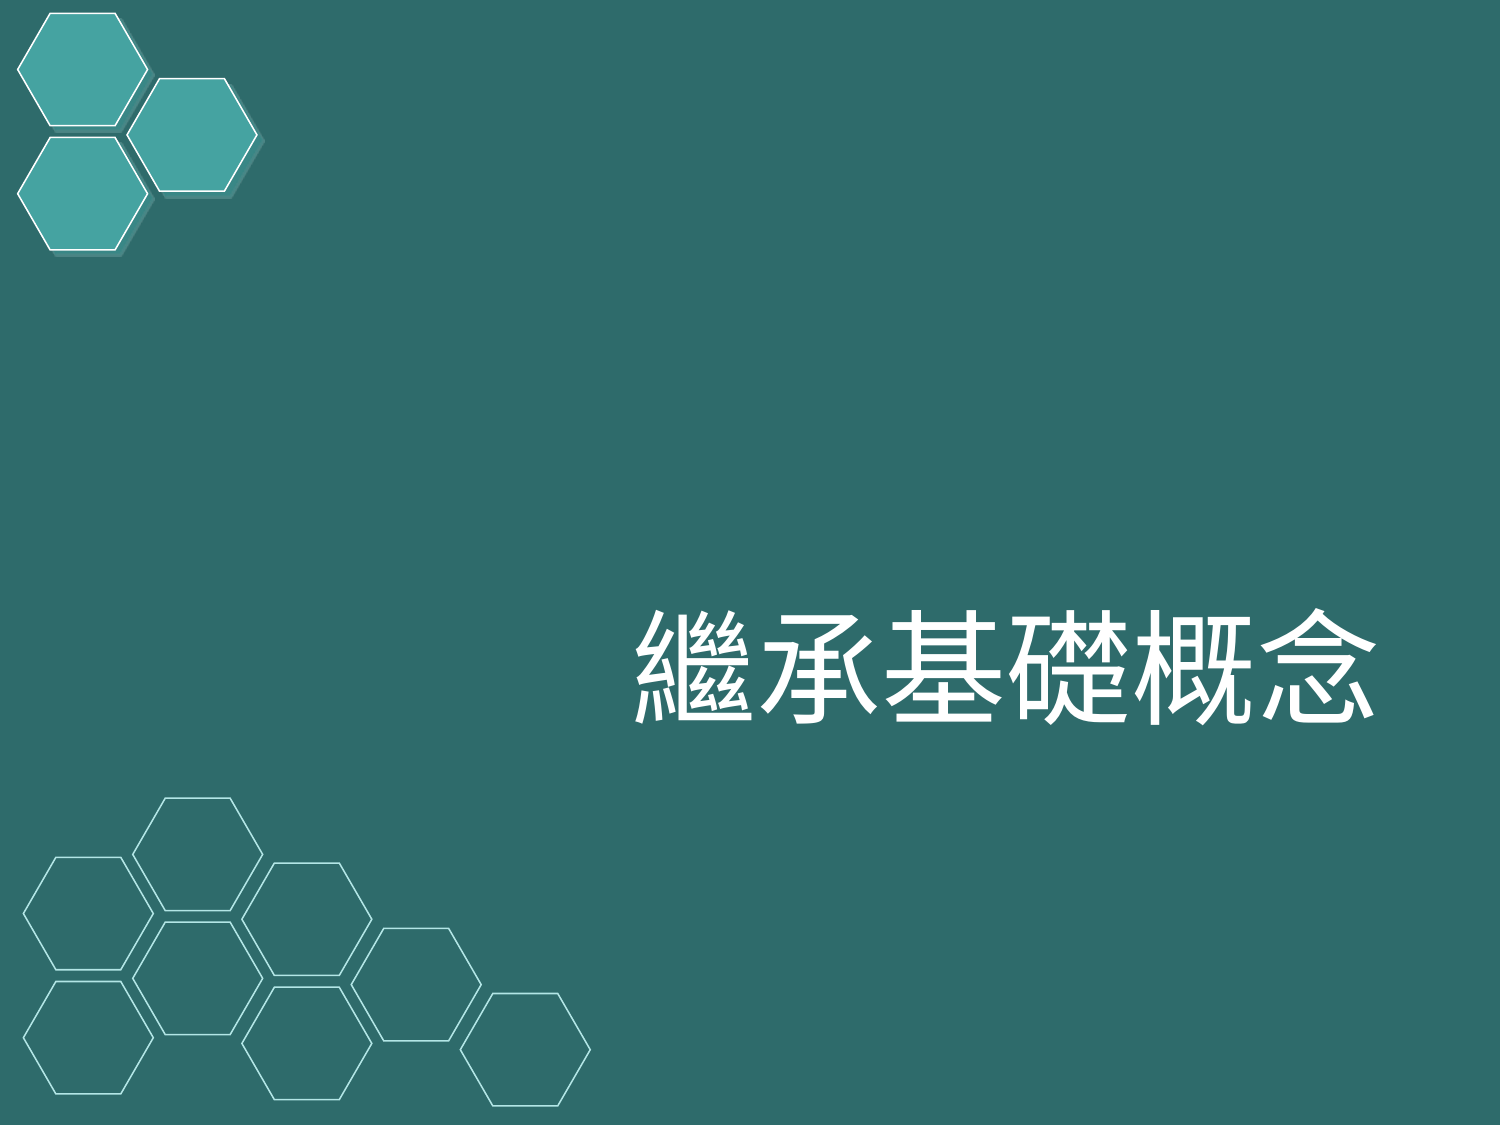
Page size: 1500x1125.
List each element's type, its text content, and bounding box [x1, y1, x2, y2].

title 繼承基礎概念 [102, 280, 1397, 749]
